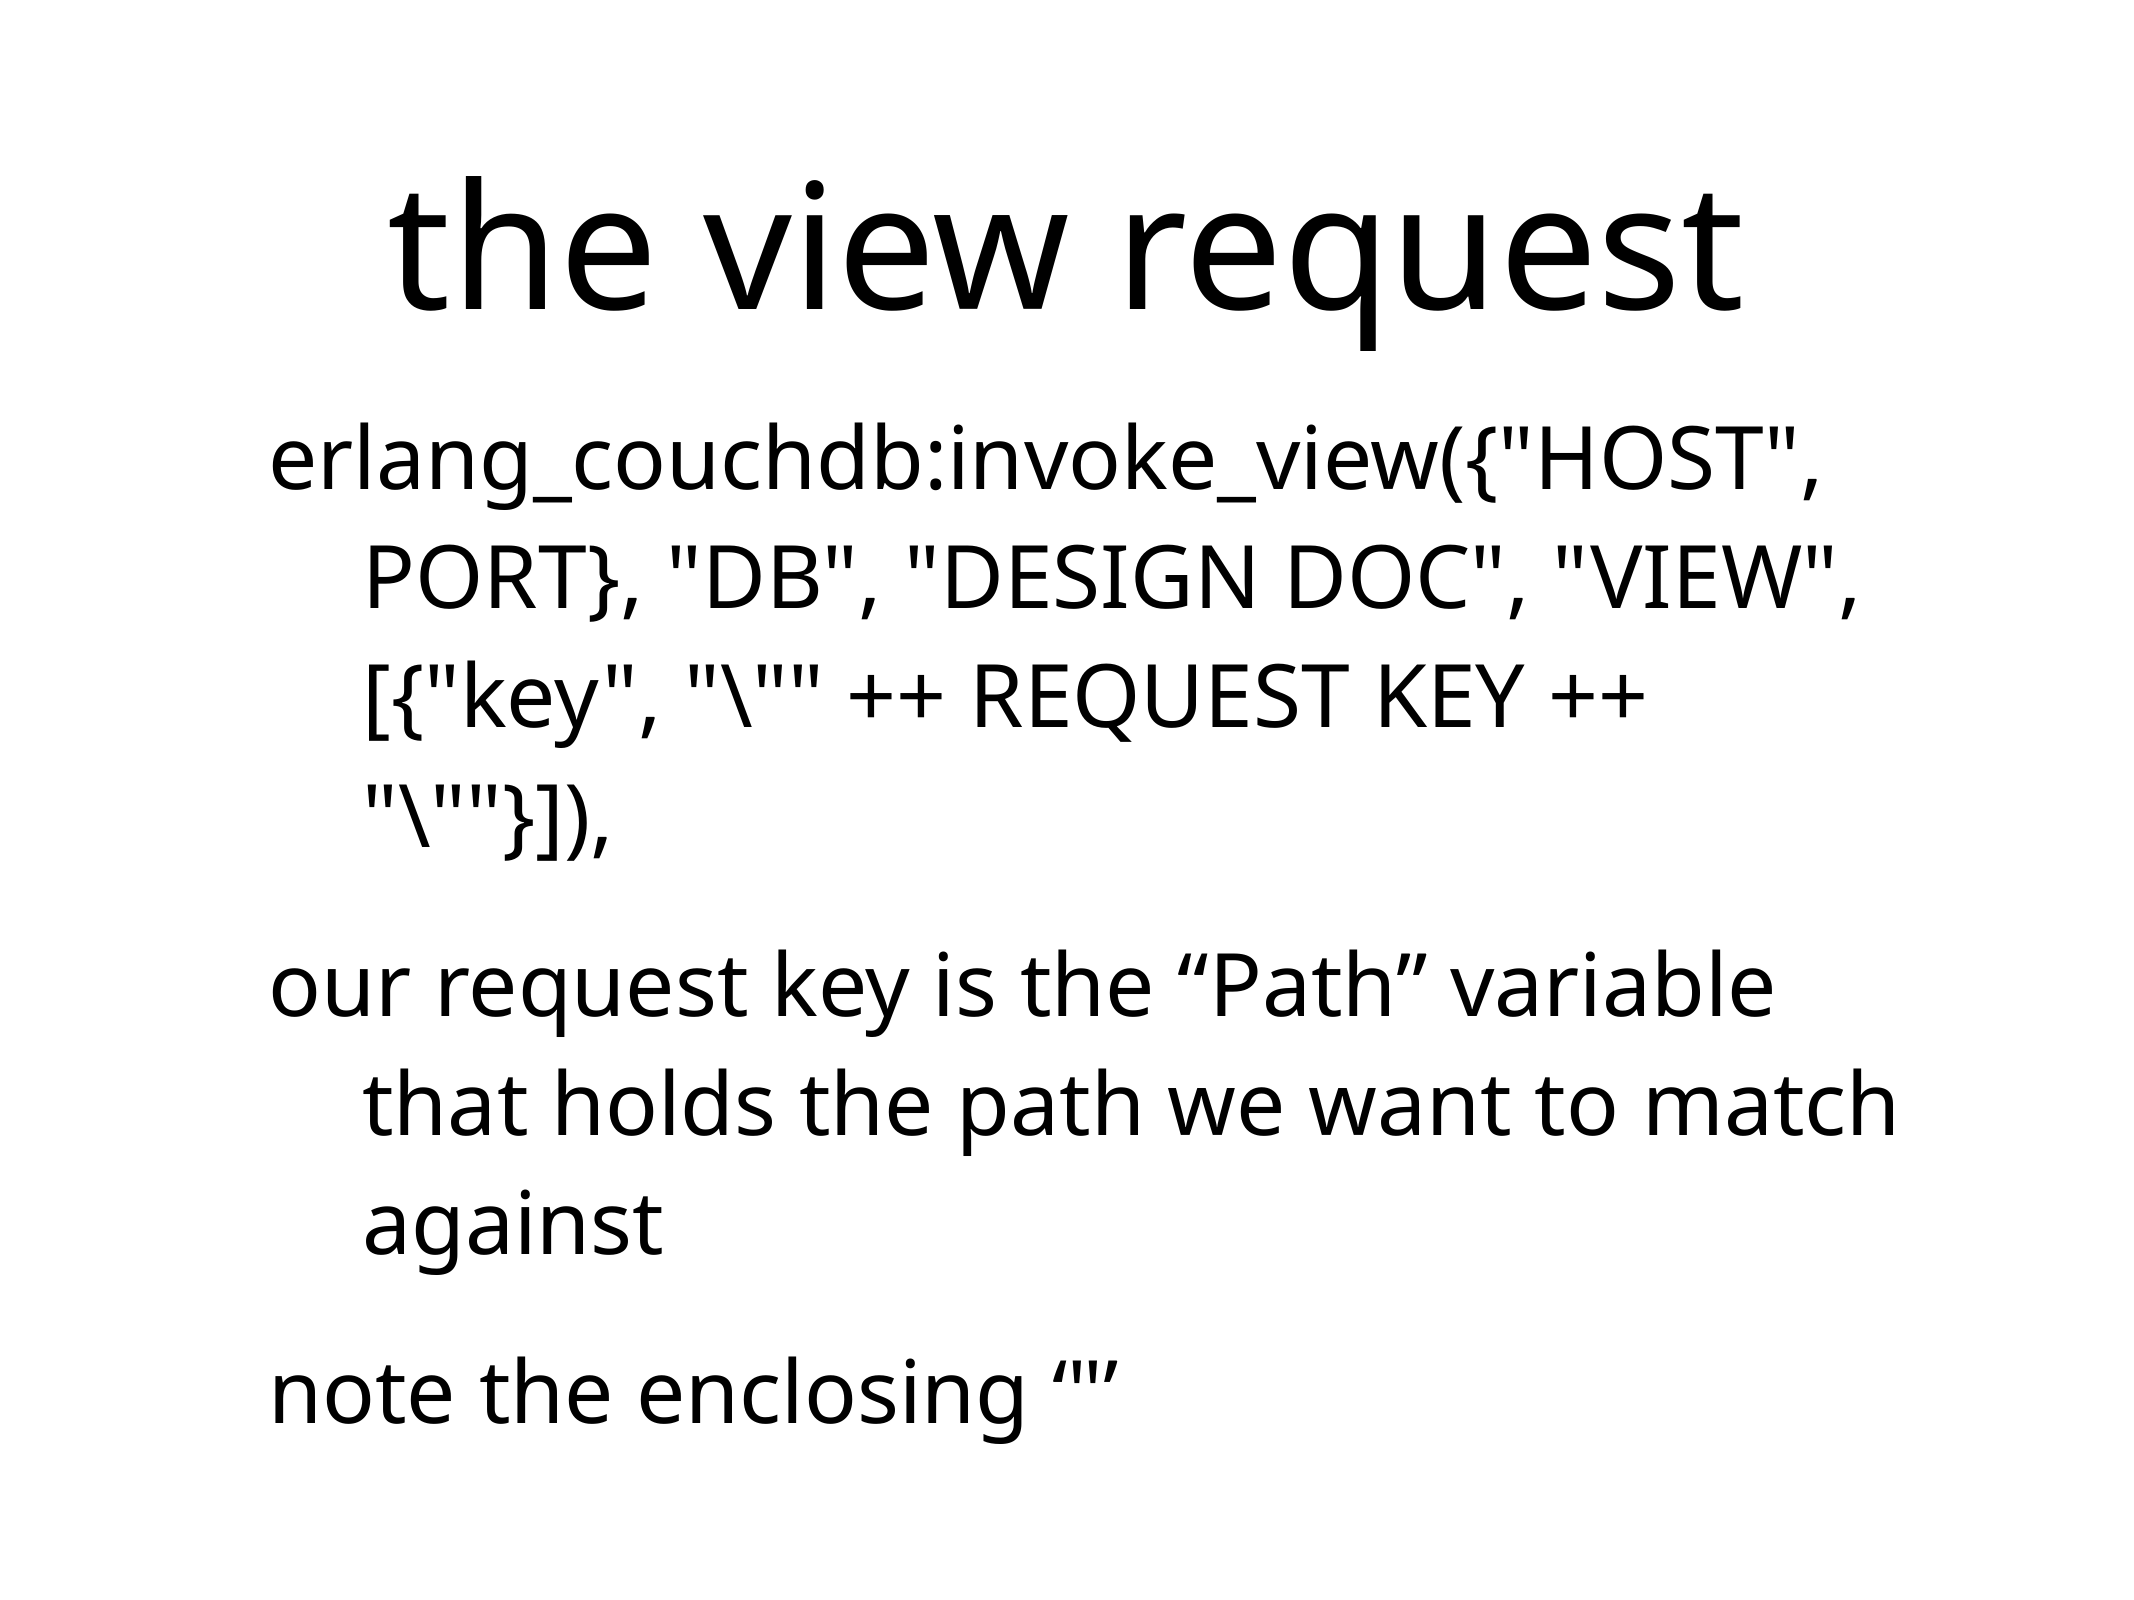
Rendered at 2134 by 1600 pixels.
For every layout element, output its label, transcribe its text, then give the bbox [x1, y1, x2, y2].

title the view request [1616, 432, 1650, 442]
title the view request [208, 41, 1925, 442]
list erlang_couchdb:invoke_view({"HOST", PORT}, "DB", "DESIGN DOC", "VIEW", [{"key", "\"" ++ REQUEST KEY ++ "\""}]), our request key is the “Path” variable that holds the path we want to match against note the enclosing ‘"’ [208, 454, 1925, 1392]
